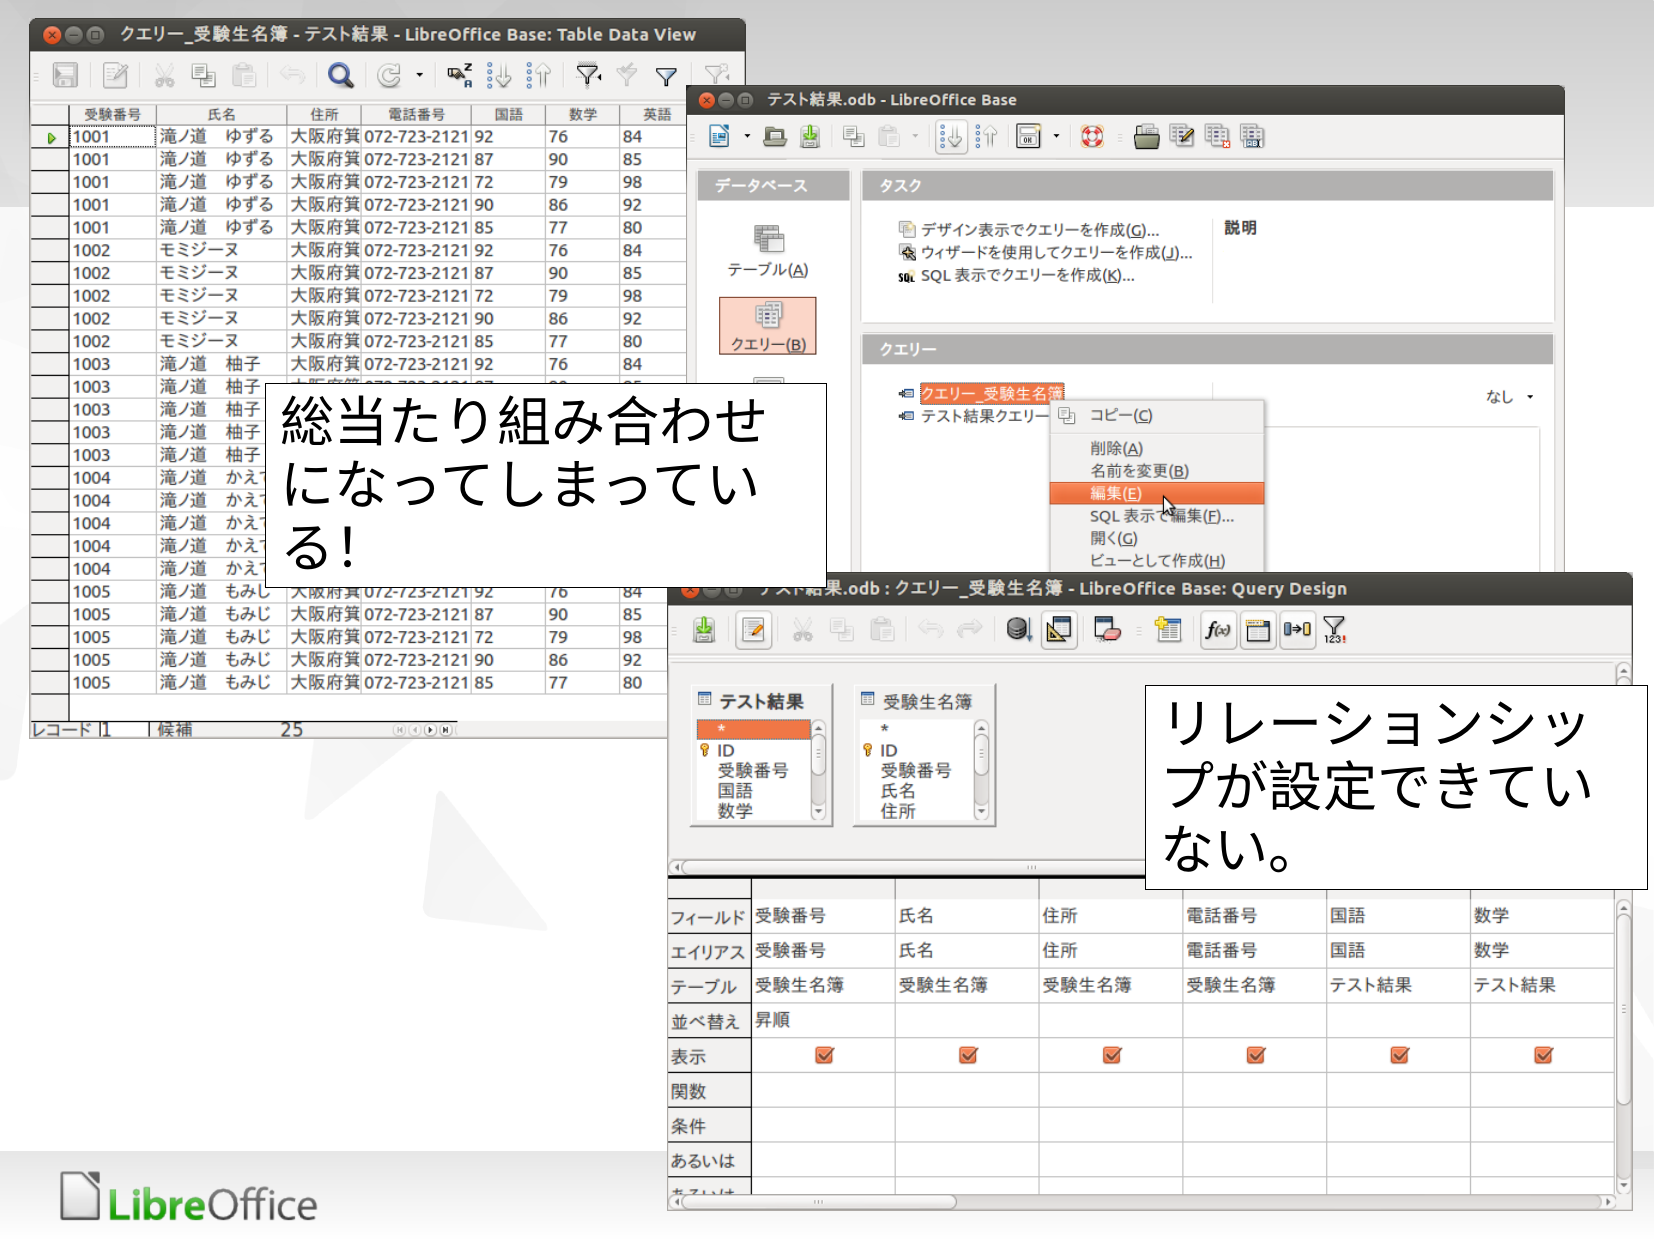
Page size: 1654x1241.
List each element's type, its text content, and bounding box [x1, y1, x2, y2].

picture [41, 1152, 337, 1240]
text_box リレーションシップが設定できていない。 [1145, 685, 1648, 827]
text_box 総当たり組み合わせになってしまっている！ [265, 383, 827, 532]
picture [0, 0, 1654, 1211]
